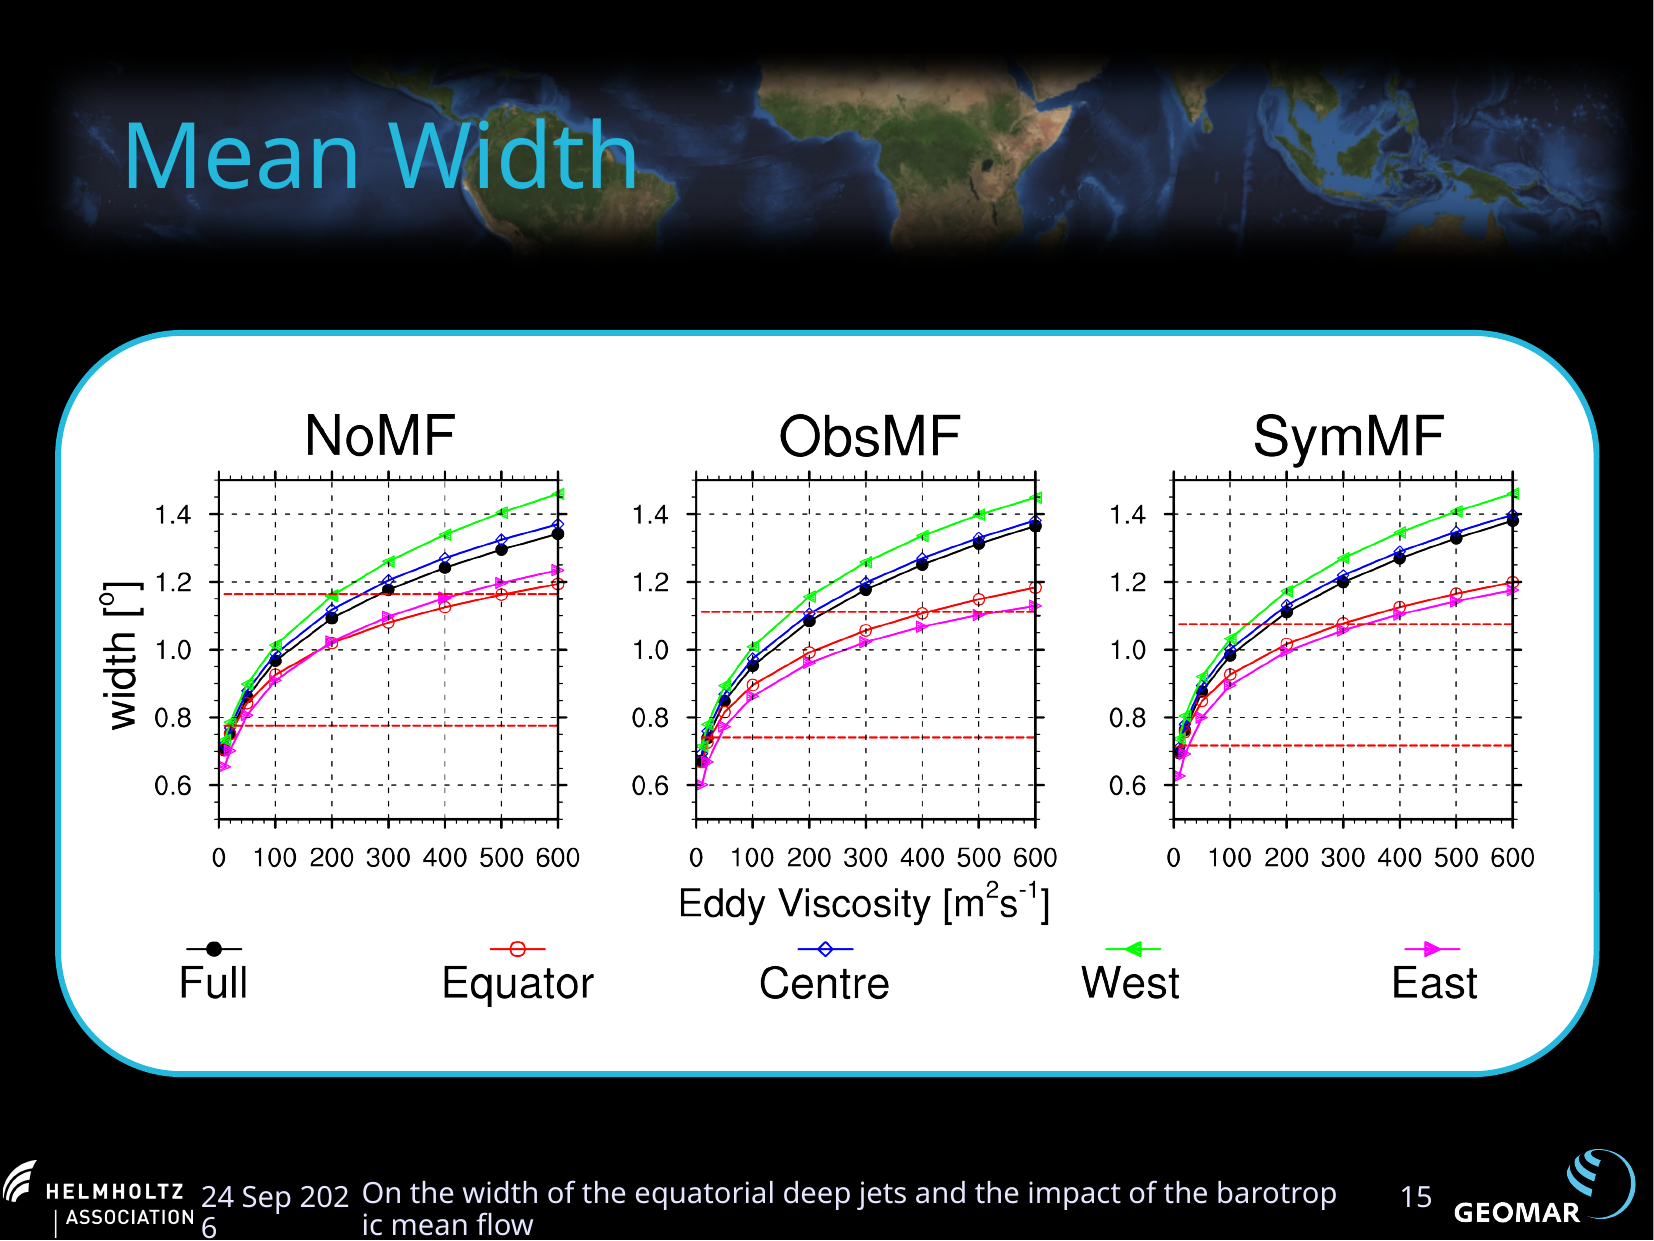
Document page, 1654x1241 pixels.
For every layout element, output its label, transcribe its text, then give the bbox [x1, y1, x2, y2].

picture [99, 414, 1534, 1007]
title Mean Width [120, 49, 1571, 257]
text_box [58, 332, 1597, 1075]
picture [1434, 1128, 1654, 1241]
picture [9, 53, 1654, 284]
picture [2, 1160, 193, 1238]
